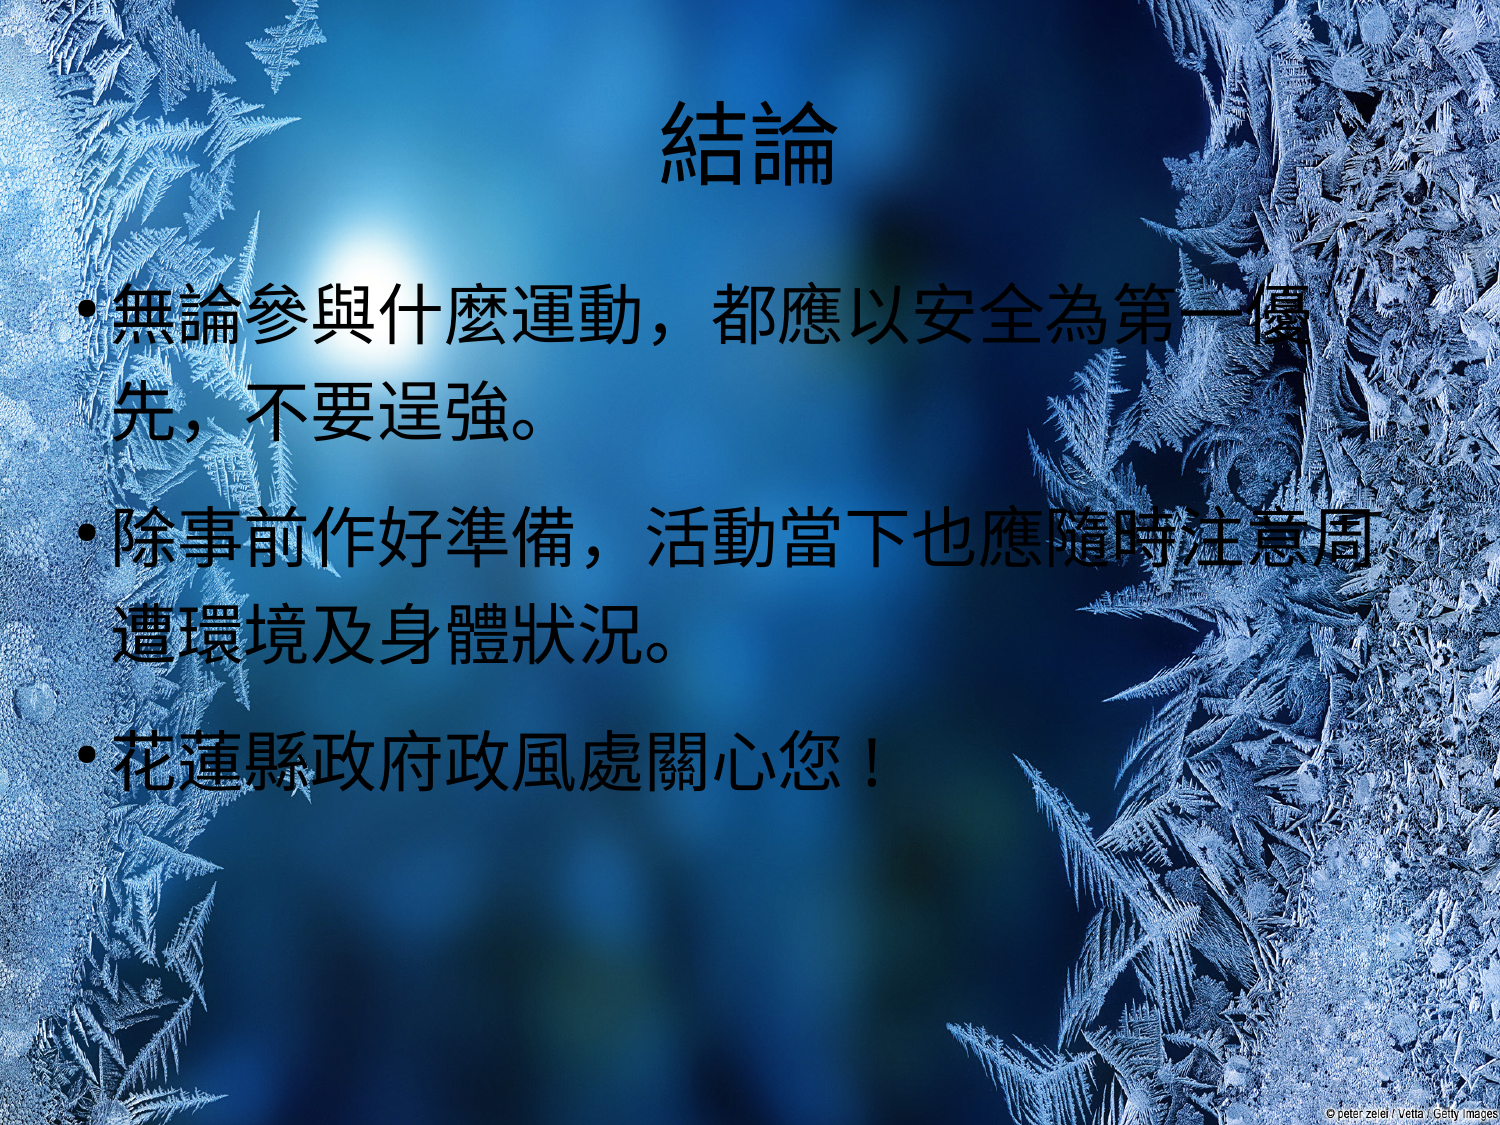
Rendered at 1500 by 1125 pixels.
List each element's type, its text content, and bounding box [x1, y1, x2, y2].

list 無論參與什麼運動，都應以安全為第一優先，不要逞強。 除事前作好準備，活動當下也應隨時注意周遭環境及身體狀況。 花蓮縣政府政風處關心您! [75, 262, 1425, 1005]
picture [0, 0, 1500, 1125]
title 結論 [75, 45, 1425, 233]
